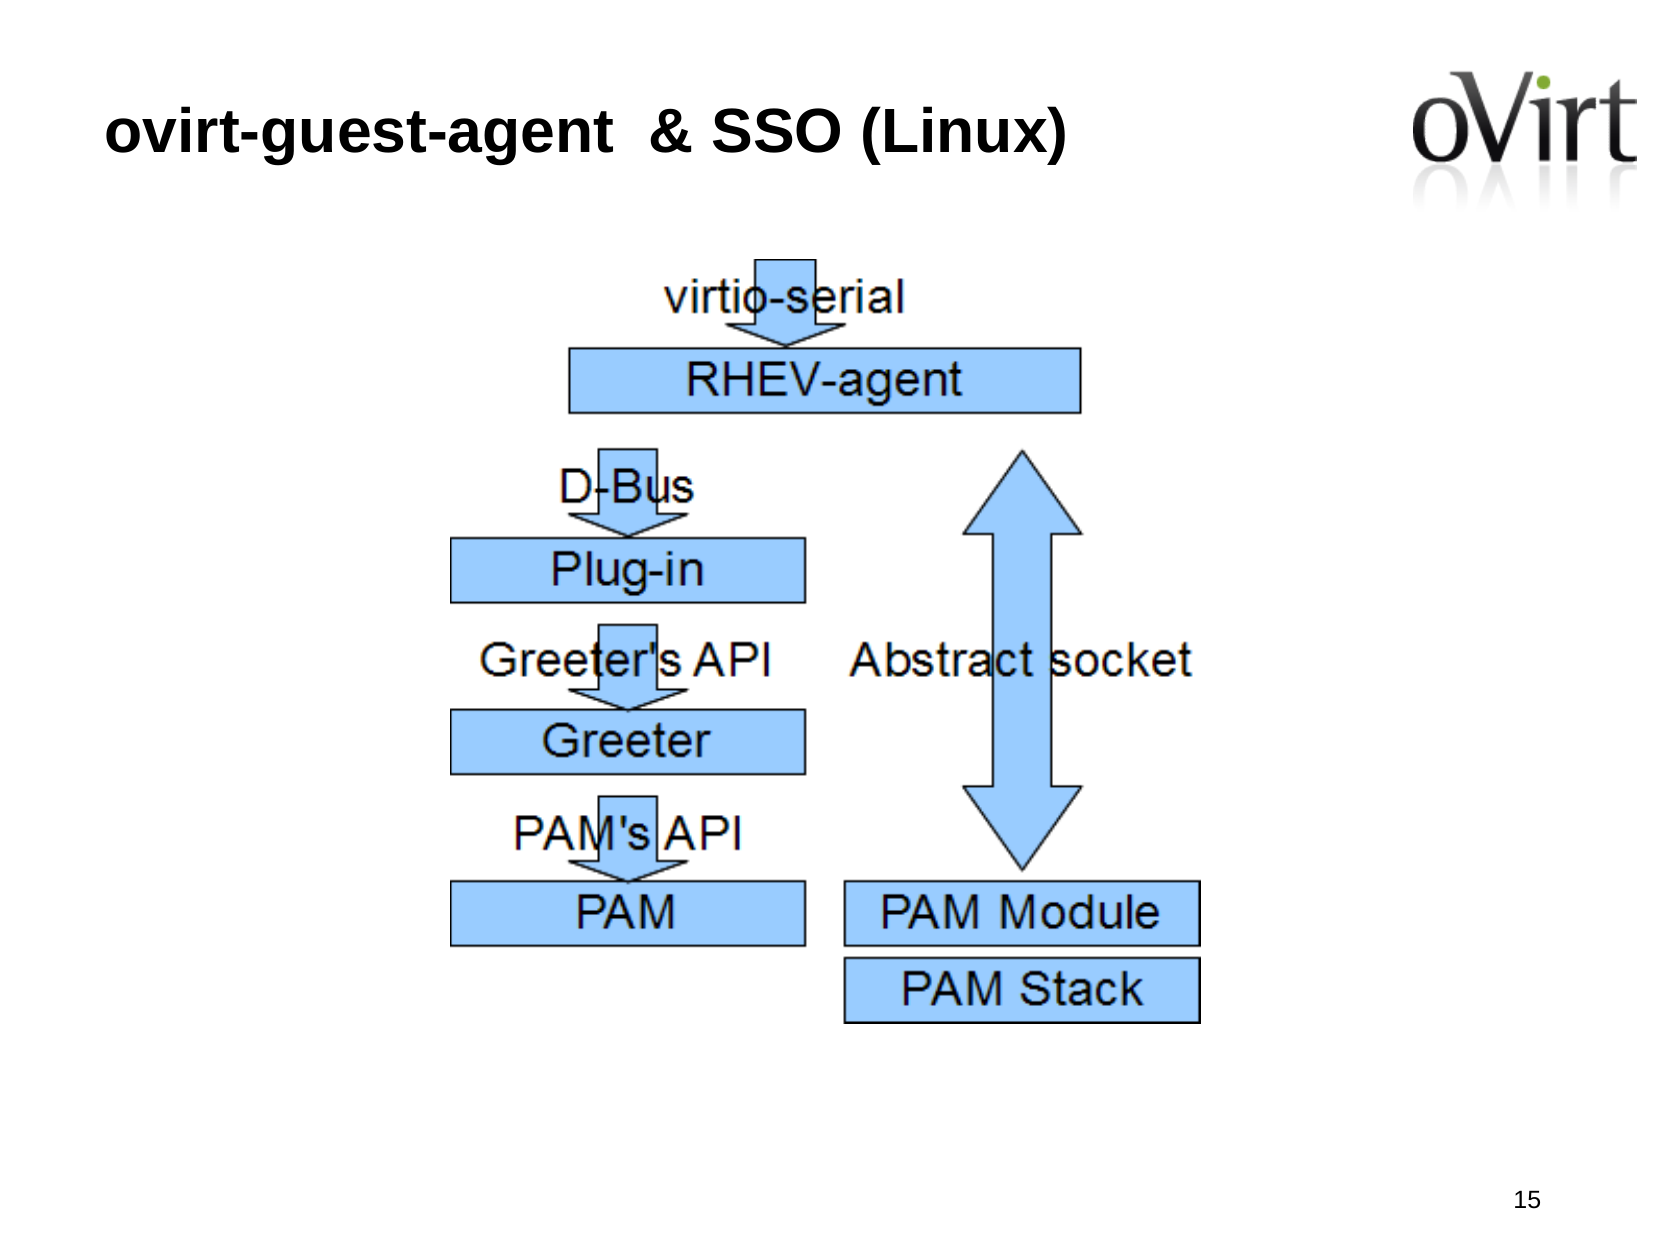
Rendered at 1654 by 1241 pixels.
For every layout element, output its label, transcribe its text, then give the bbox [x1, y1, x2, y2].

picture [450, 259, 1201, 1024]
picture [1413, 63, 1637, 212]
title ovirt-guest-agent & SSO (Linux) [82, 37, 1303, 226]
